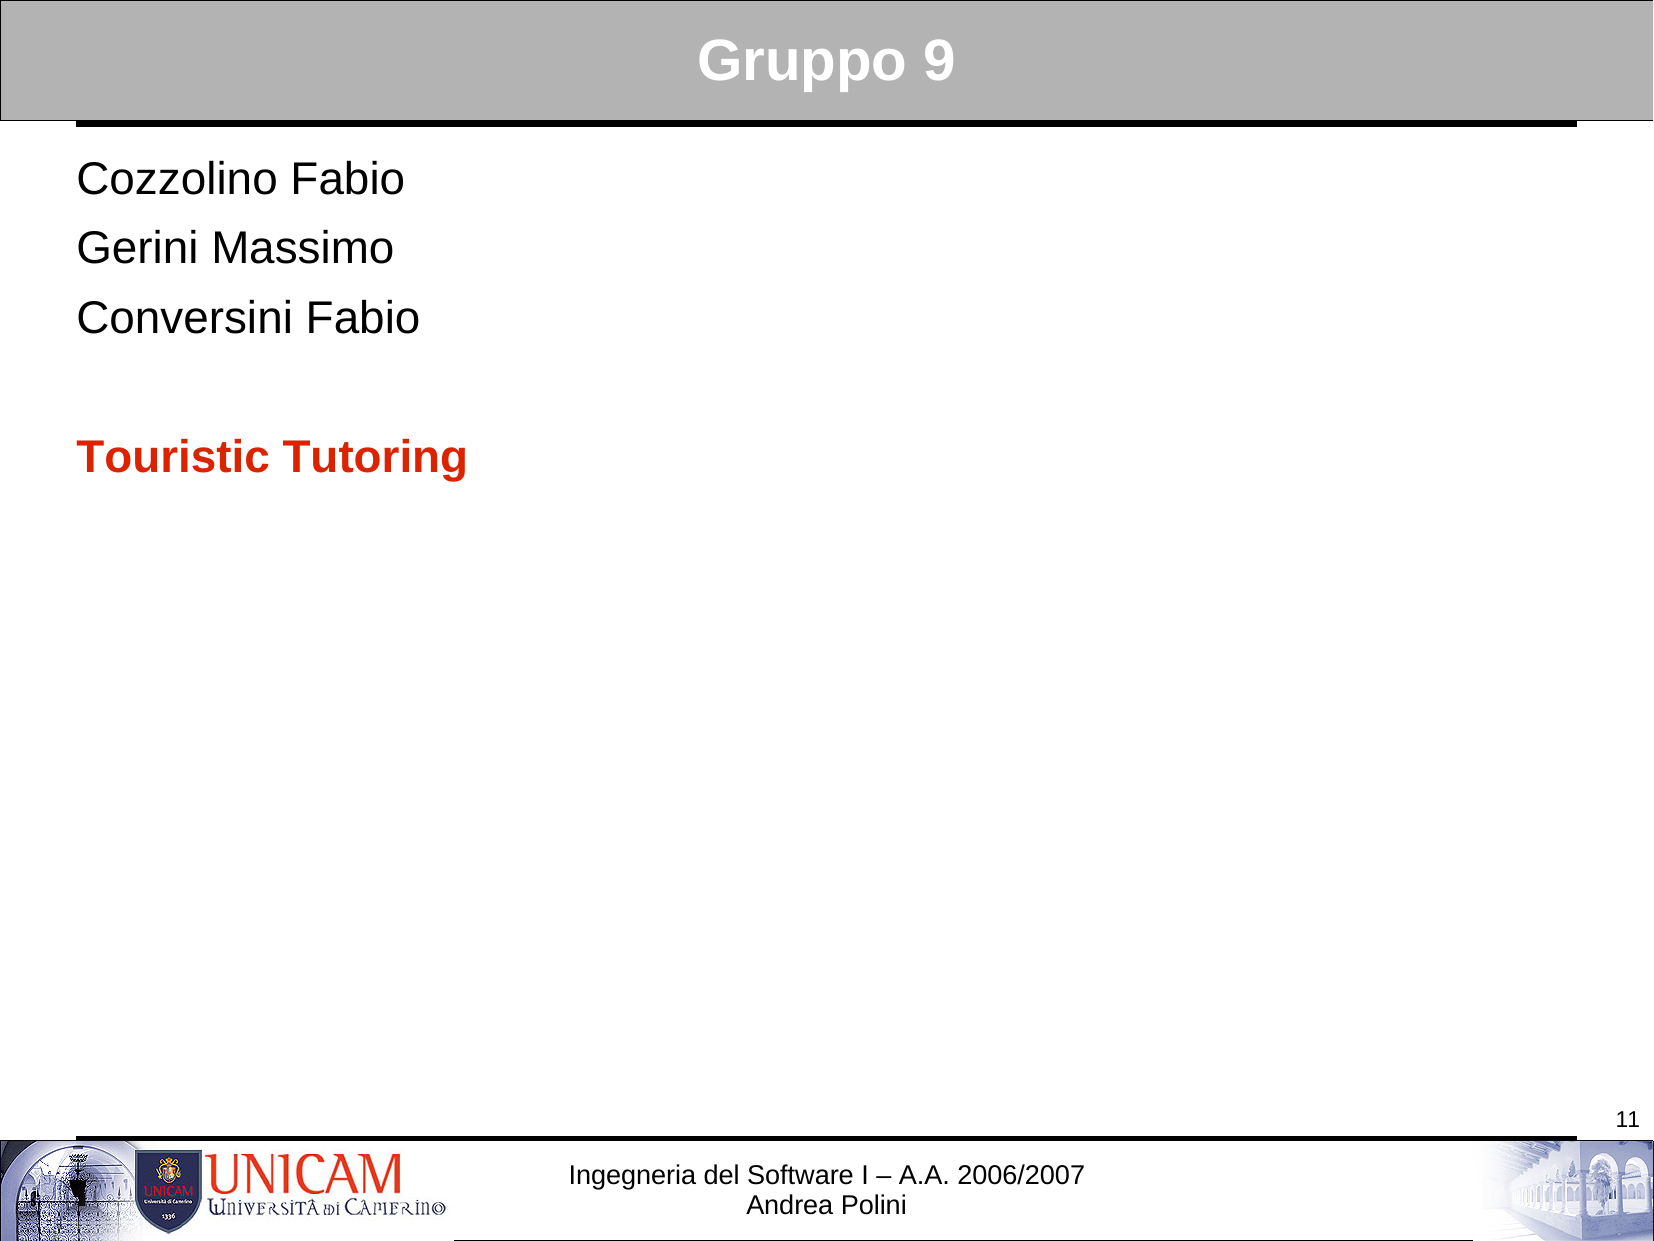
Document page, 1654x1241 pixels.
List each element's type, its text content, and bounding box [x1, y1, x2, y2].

list Cozzolino Fabio Gerini Massimo Conversini Fabio Touristic Tutoring [76, 152, 1577, 671]
picture [0, 1141, 454, 1241]
title Gruppo 9 [0, 0, 1653, 121]
picture [1473, 1141, 1654, 1241]
